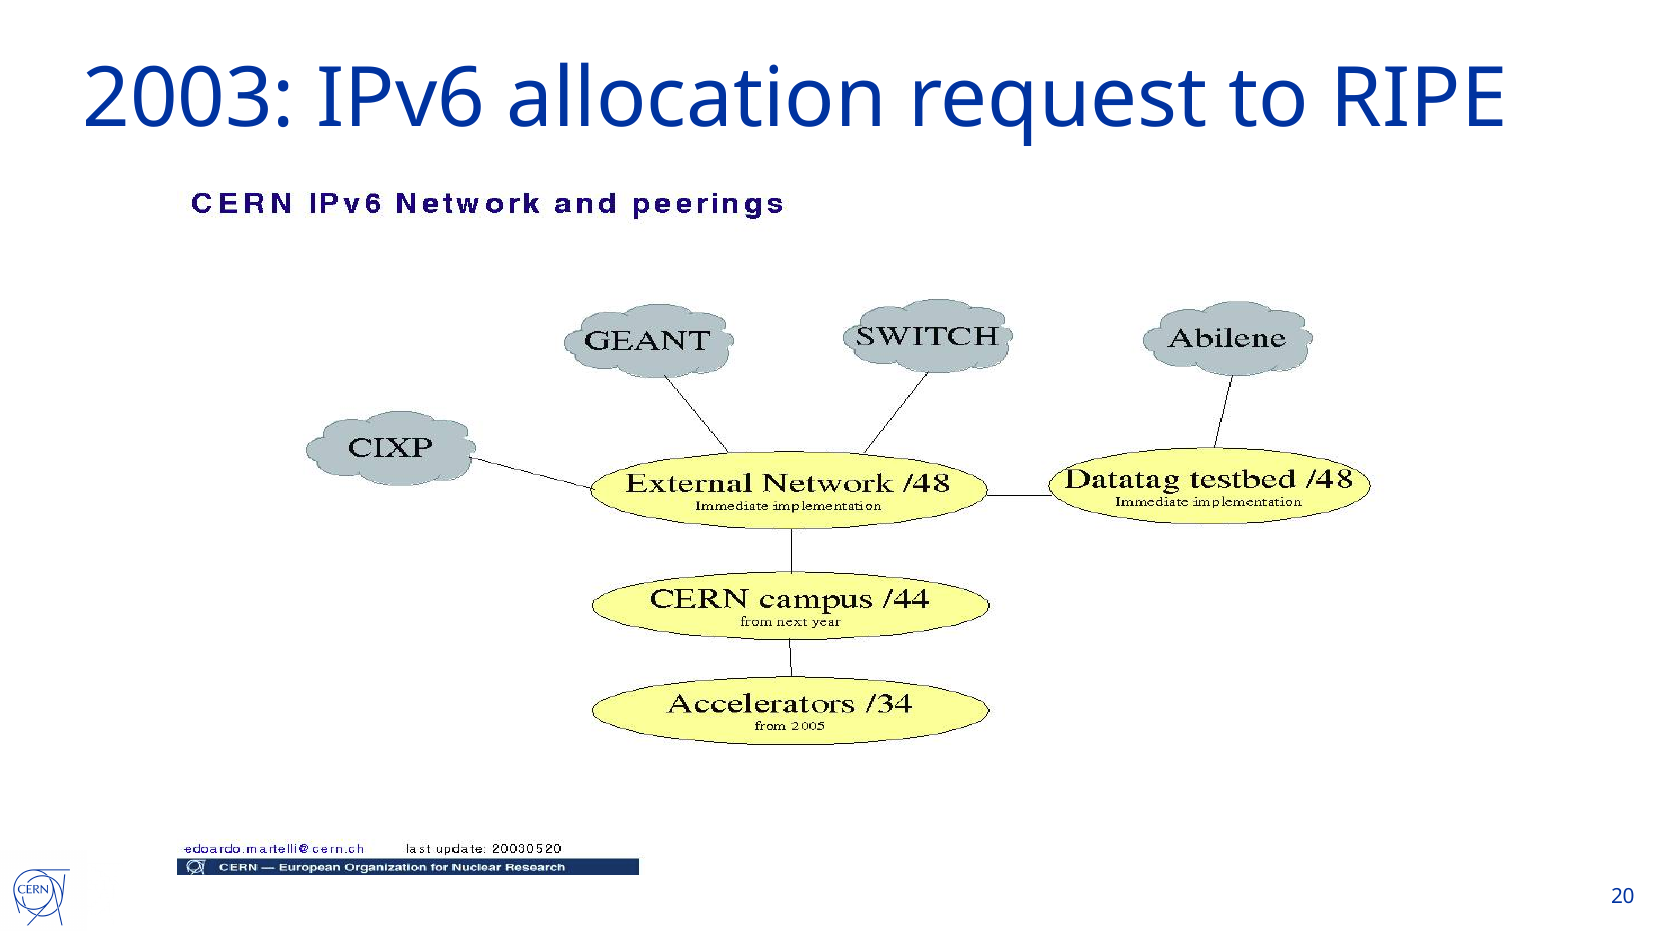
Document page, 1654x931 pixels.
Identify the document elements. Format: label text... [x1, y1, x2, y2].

picture [0, 850, 127, 931]
title 2003: IPv6 allocation request to RIPE [82, 37, 1595, 247]
picture [177, 247, 1418, 875]
